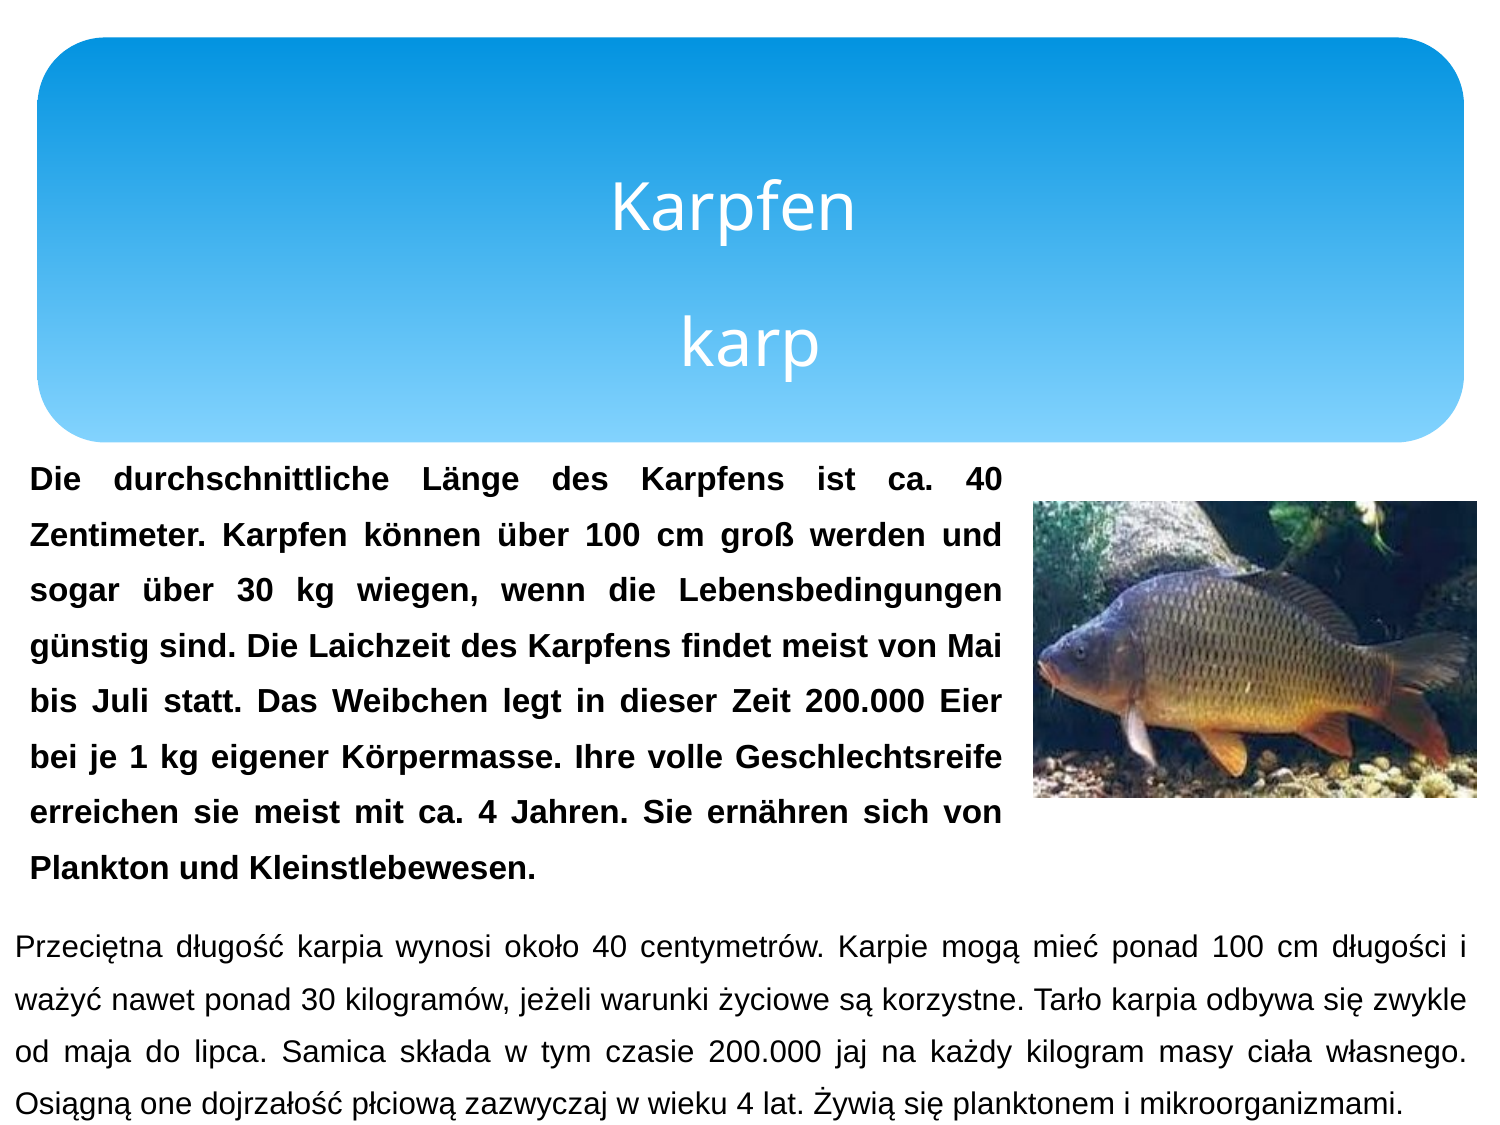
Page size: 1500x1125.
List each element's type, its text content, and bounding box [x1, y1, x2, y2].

title Karpfen karp [67, 115, 1418, 384]
subtitle Die durchschnittliche Länge des Karpfens ist ca. 40 Zentimeter. Karpfen können über 100 cm groß werden und sogar über 30 kg wiegen, wenn die Lebensbedingungen günstig sind. Die Laichzeit des Karpfens findet meist von Mai bis Juli statt. Das Weibchen legt in dieser Zeit 200.000 Eier bei je 1 kg eigener Körpermasse. Ihre volle Geschlechtsreife erreichen sie meist mit ca. 4 Jahren. Sie ernähren sich von Plankton und Kleinstlebewesen. [29, 442, 1004, 886]
picture [1033, 501, 1477, 798]
text_box Przeciętna długość karpia wynosi około 40 centymetrów. Karpie mogą mieć ponad 100 cm długości i ważyć nawet ponad 30 kilogramów, jeżeli warunki życiowe są korzystne. Tarło karpia odbywa się zwykle od maja do lipca. Samica składa w tym czasie 200.000 jaj na każdy kilogram masy ciała własnego. Osiągną one dojrzałość płciową zazwyczaj w wieku 4 lat. Żywią się planktonem i mikroorganizmami. [0, 904, 1500, 1115]
